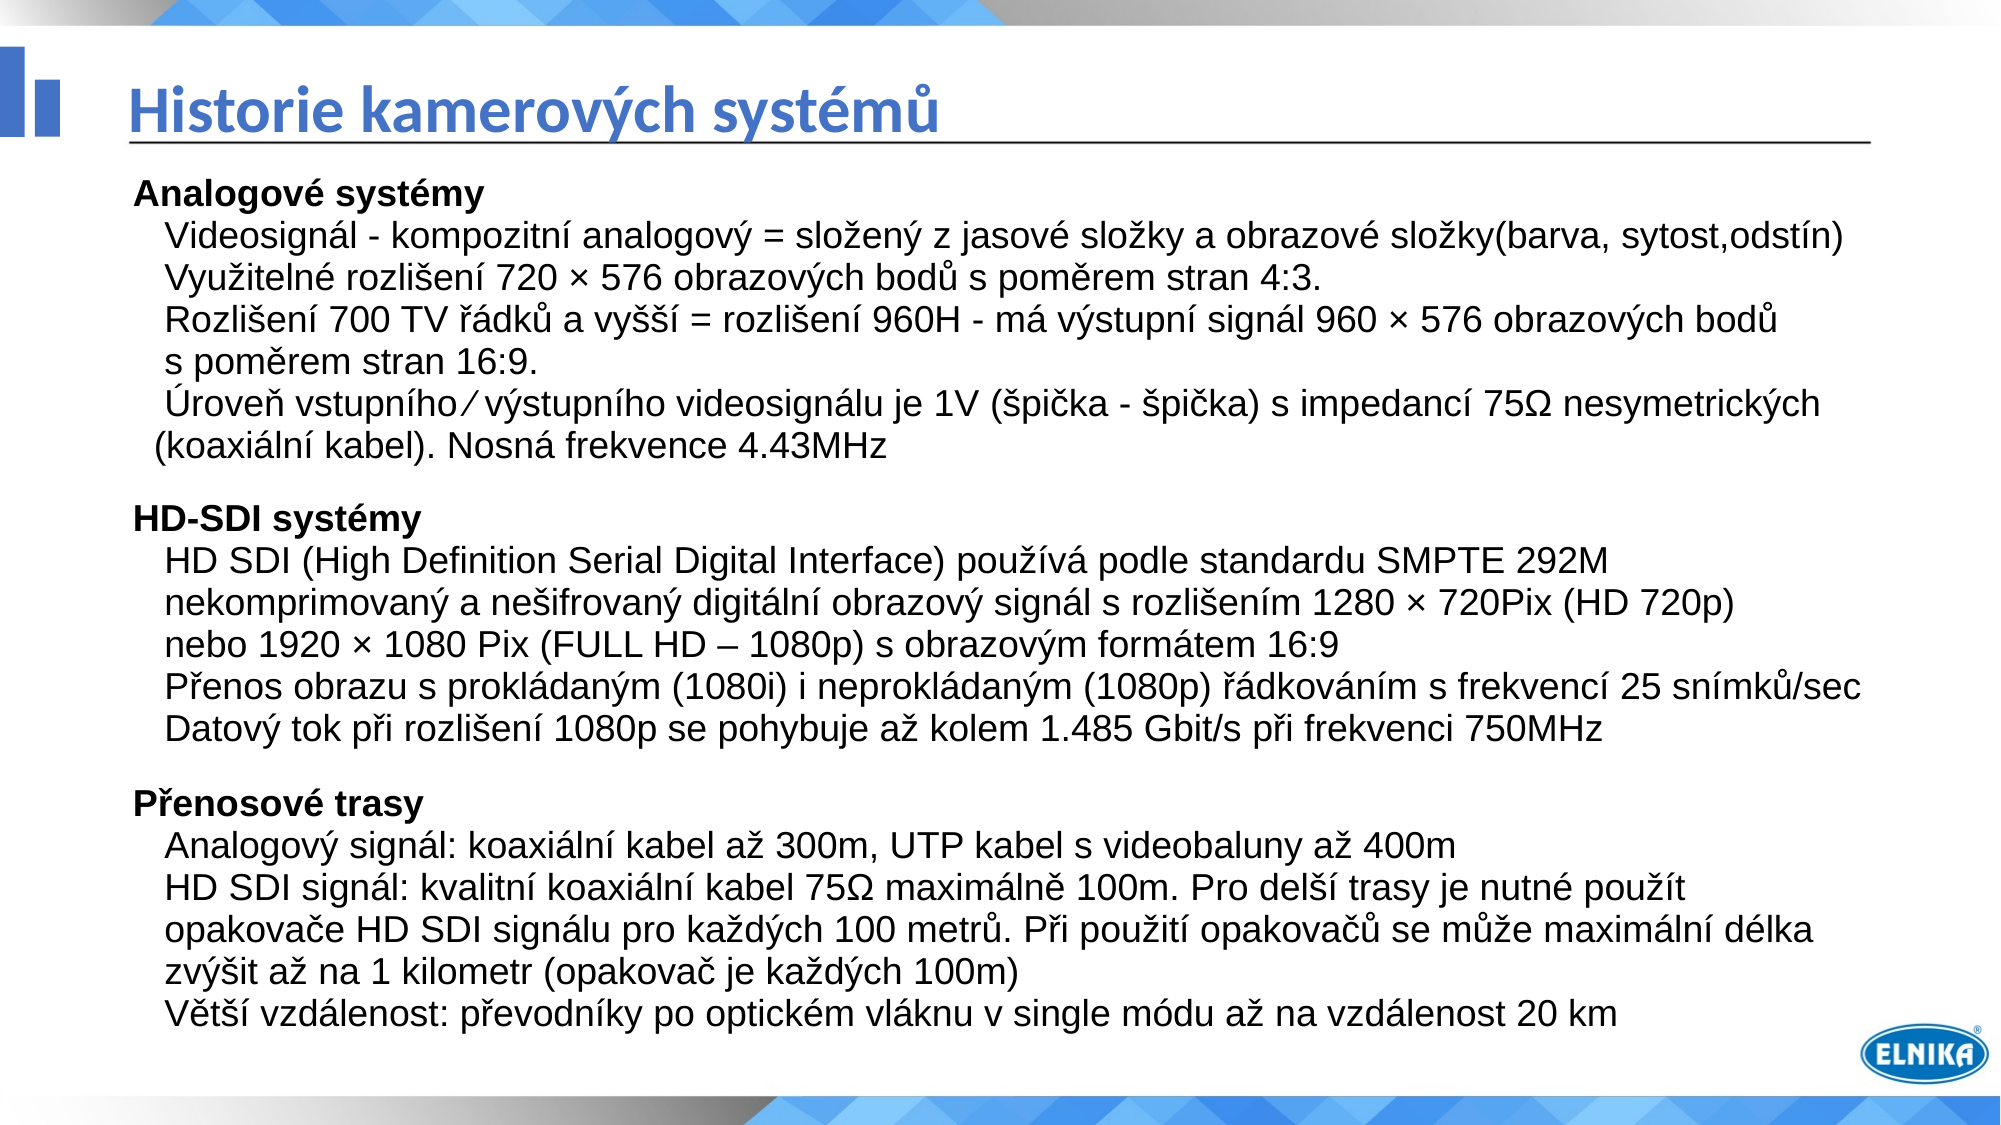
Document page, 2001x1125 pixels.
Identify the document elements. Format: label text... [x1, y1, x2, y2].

text_box Historie kamerových systémů [78, 58, 1152, 154]
text_box Přenosové trasy Analogový signál: koaxiální kabel až 300m, UTP kabel s videobaluny až 400m HD SDI signál: kvalitní koaxiální kabel 75Ω maximálně 100m. Pro delší trasy je nutné použít opakovače HD SDI signálu pro každých 100 metrů. Při použití opakovačů se může maximální délka zvýšit až na 1 kilometr (opakovač je každých 100m) Větší vzdálenost: převodníky po optickém vláknu v single módu až na vzdálenost 20 km [118, 775, 1861, 1125]
text_box HD-SDI systémy HD SDI (High Definition Serial Digital Interface) používá podle standardu SMPTE 292M nekomprimovaný a nešifrovaný digitální obrazový signál s rozlišením 1280 × 720Pix (HD 720p) nebo 1920 × 1080 Pix (FULL HD – 1080p) s obrazovým formátem 16:9 Přenos obrazu s prokládaným (1080i) i neprokládaným (1080p) řádkováním s frekvencí 25 snímků/sec Datový tok při rozlišení 1080p se pohybuje až kolem 1.485 Gbit/s při frekvenci 750MHz [118, 490, 1890, 926]
picture [0, 0, 2001, 1125]
text_box Analogové systémy Videosignál - kompozitní analogový = složený z jasové složky a obrazové složky(barva, sytost,odstín) Využitelné rozlišení 720 × 576 obrazových bodů s poměrem stran 4:3. Rozlišení 700 TV řádků a vyšší = rozlišení 960H - má výstupní signál 960 × 576 obrazových bodů s poměrem stran 16:9. Úroveň vstupního ⁄ výstupního videosignálu je 1V (špička - špička) s impedancí 75Ω nesymetrických (koaxiální kabel). Nosná frekvence 4.43MHz [118, 165, 1890, 490]
